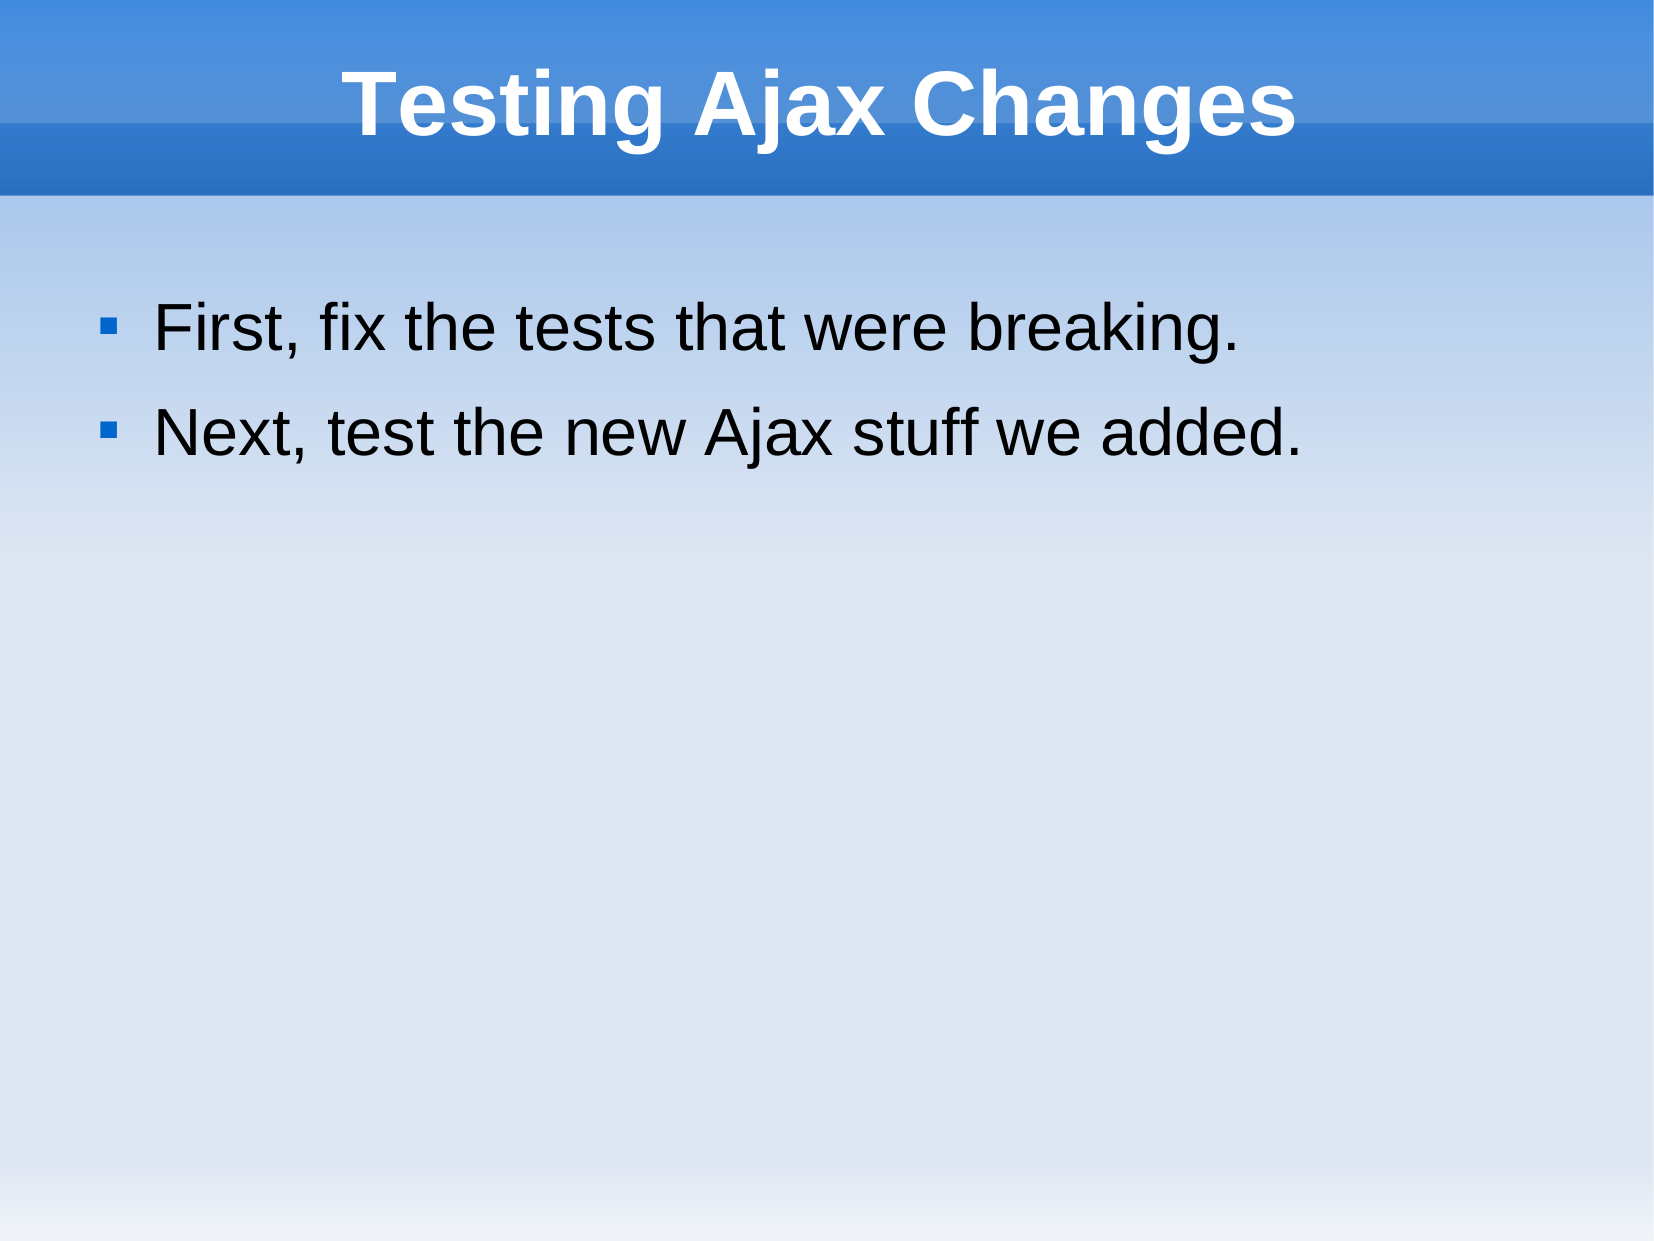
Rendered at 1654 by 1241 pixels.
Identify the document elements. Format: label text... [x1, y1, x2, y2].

picture [0, 0, 1654, 1241]
title Testing Ajax Changes [76, 7, 1565, 200]
list First, fix the tests that were breaking. Next, test the new Ajax stuff we added. [82, 290, 1571, 488]
